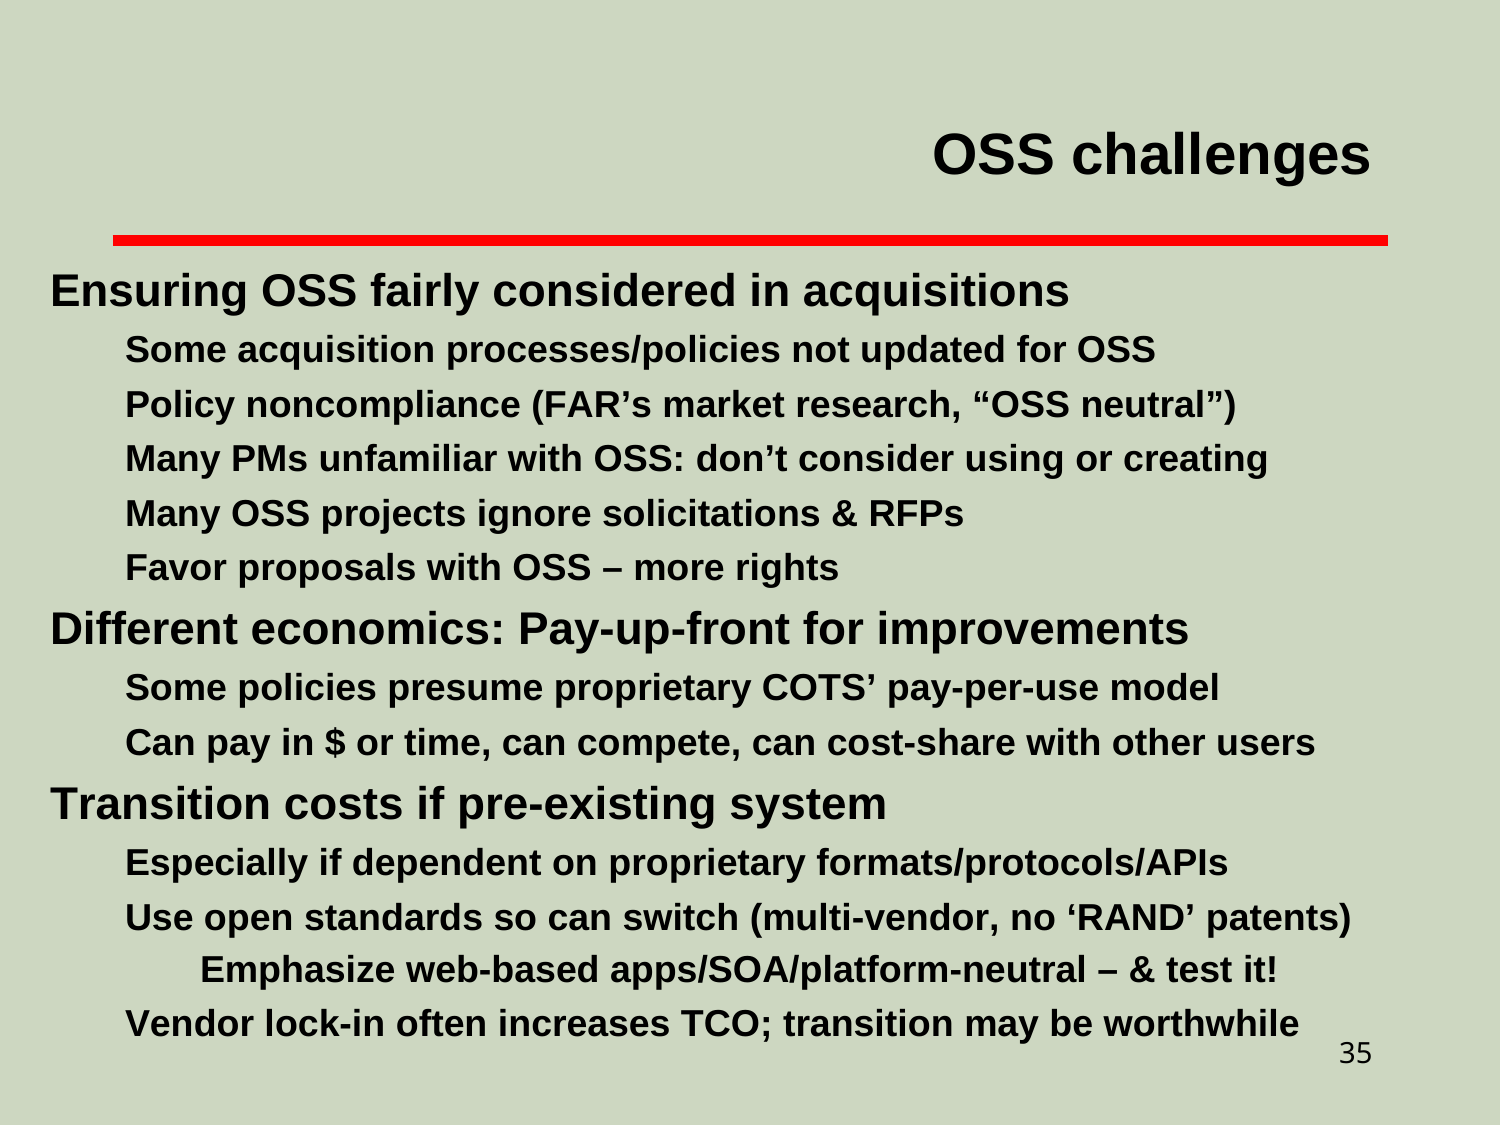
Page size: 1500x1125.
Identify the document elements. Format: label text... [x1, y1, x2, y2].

list Ensuring OSS fairly considered in acquisitions Some acquisition processes/policies not updated for OSS Policy noncompliance (FAR’s market research, “OSS neutral”) Many PMs unfamiliar with OSS: don’t consider using or creating Many OSS projects ignore solicitations & RFPs Favor proposals with OSS – more rights Different economics: Pay-up-front for improvements Some policies presume proprietary COTS’ pay-per-use model Can pay in $ or time, can compete, can cost-share with other users Transition costs if pre-existing system Especially if dependent on proprietary formats/protocols/APIs Use open standards so can switch (multi-vendor, no ‘RAND’ patents) Emphasize web-based apps/SOA/platform-neutral – & test it! Vendor lock-in often increases TCO; transition may be worthwhile [49, 265, 1435, 1045]
title OSS challenges [337, 85, 1388, 224]
